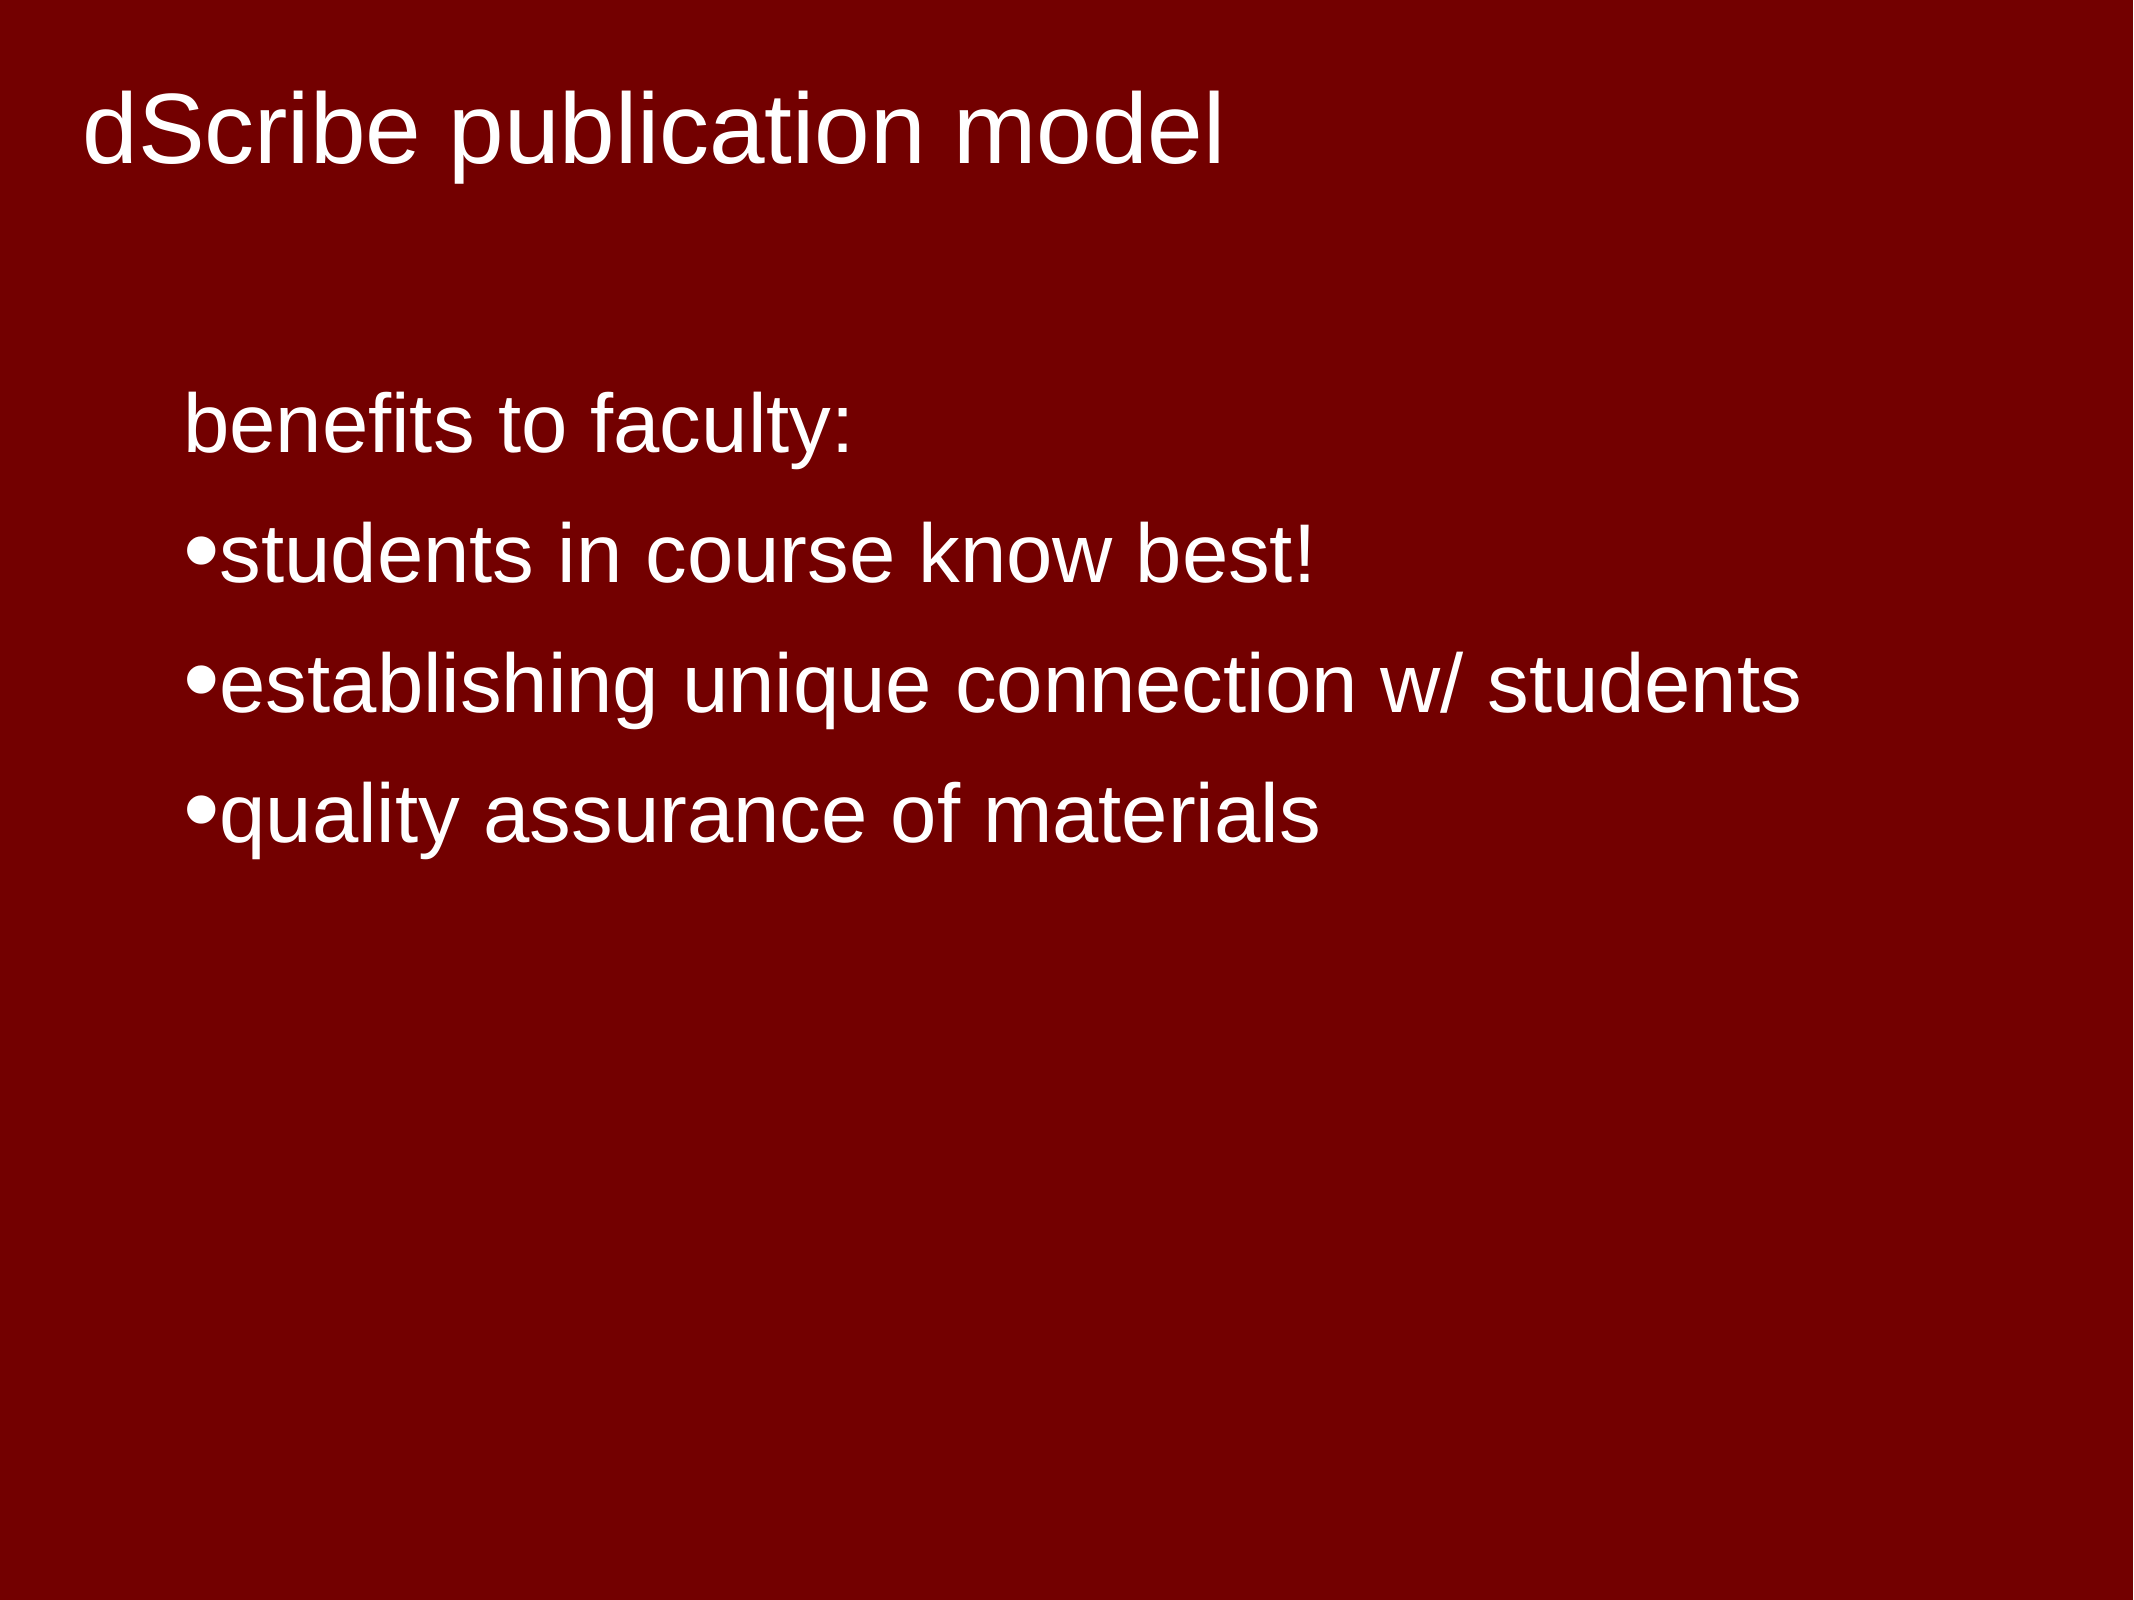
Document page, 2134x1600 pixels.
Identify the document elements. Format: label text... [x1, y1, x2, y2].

text_box dScribe publication model [464, 116, 490, 157]
text_box dScribe publication model [82, 63, 1227, 184]
text_box benefits to faculty: students in course know best! establishing unique connection w/ students quality assurance of materials [183, 364, 1951, 834]
